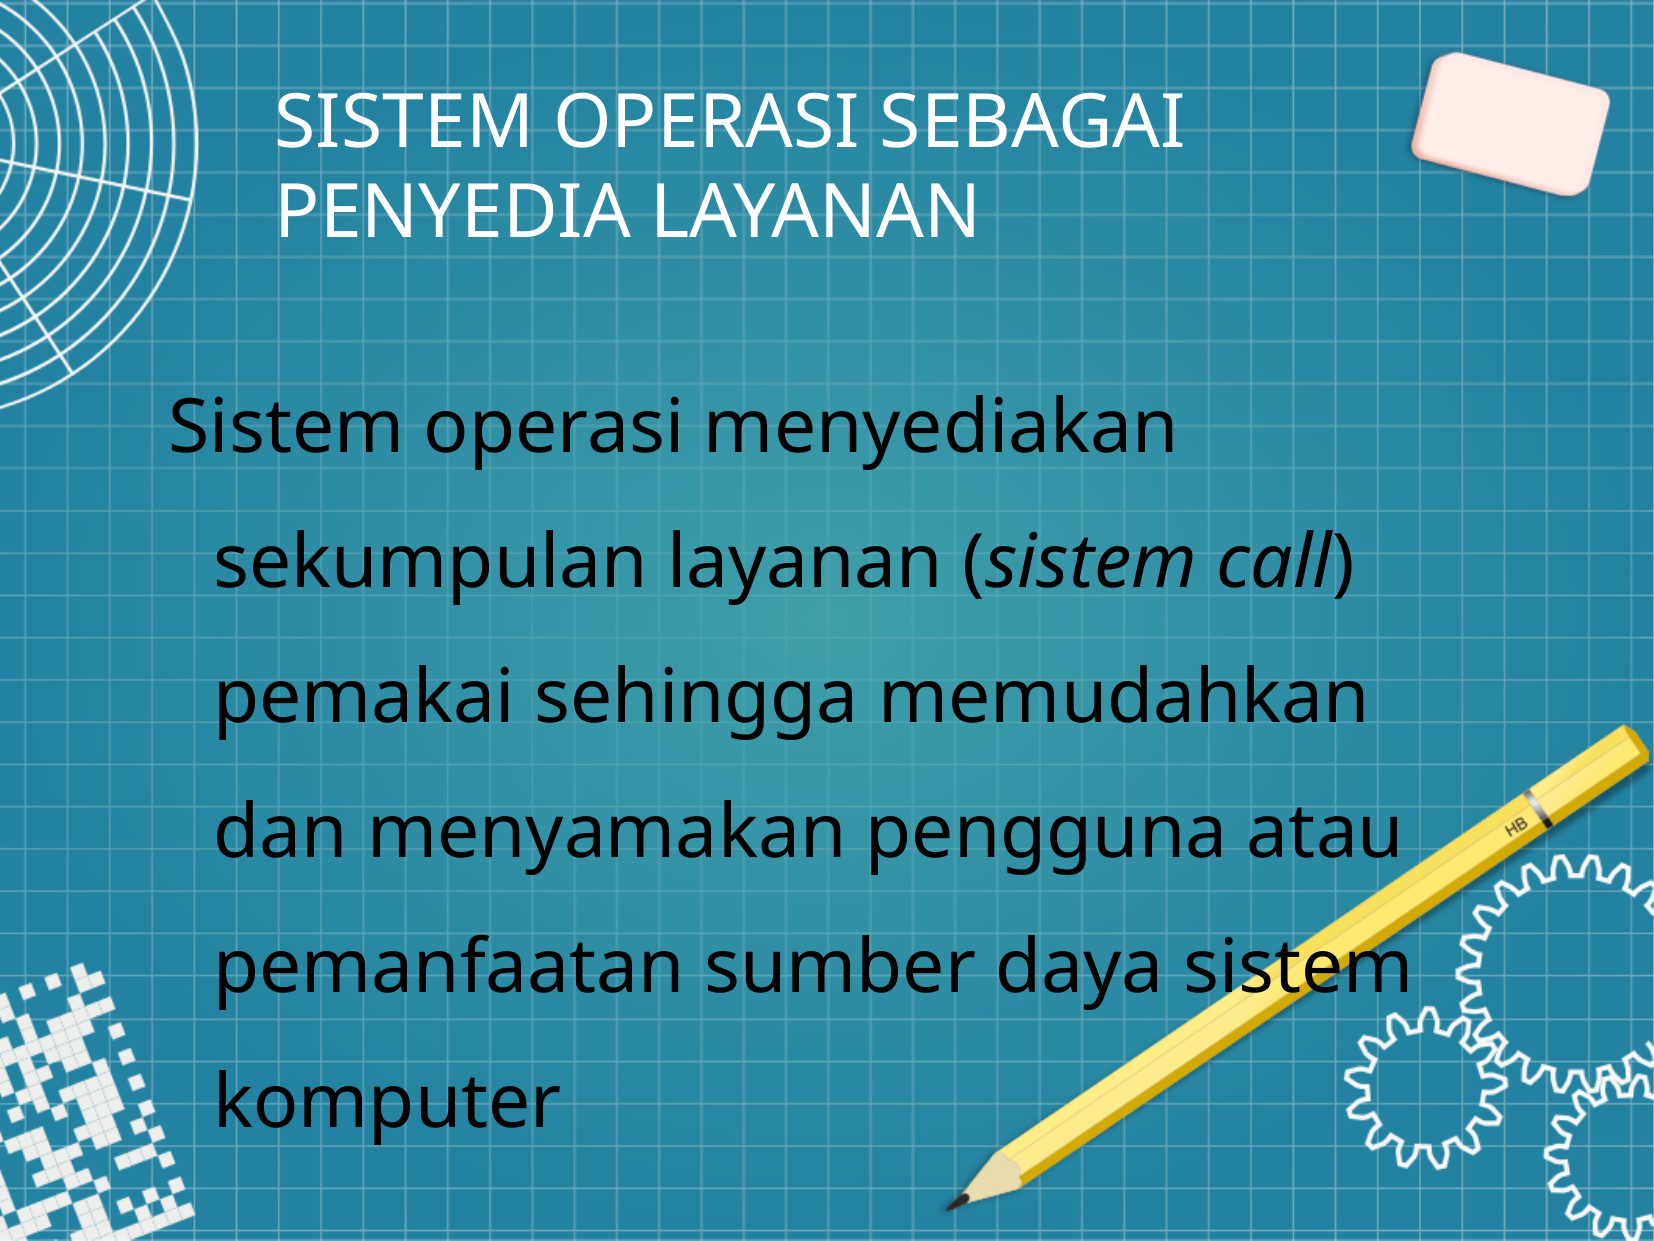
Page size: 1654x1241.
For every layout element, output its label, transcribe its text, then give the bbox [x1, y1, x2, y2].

text_box SISTEM OPERASI SEBAGAI PENYEDIA LAYANAN [260, 65, 1370, 260]
text_box Sistem operasi menyediakan sekumpulan layanan (sistem call) pemakai sehingga memudahkan dan menyamakan pengguna atau pemanfaatan sumber daya sistem komputer [153, 325, 1536, 1150]
